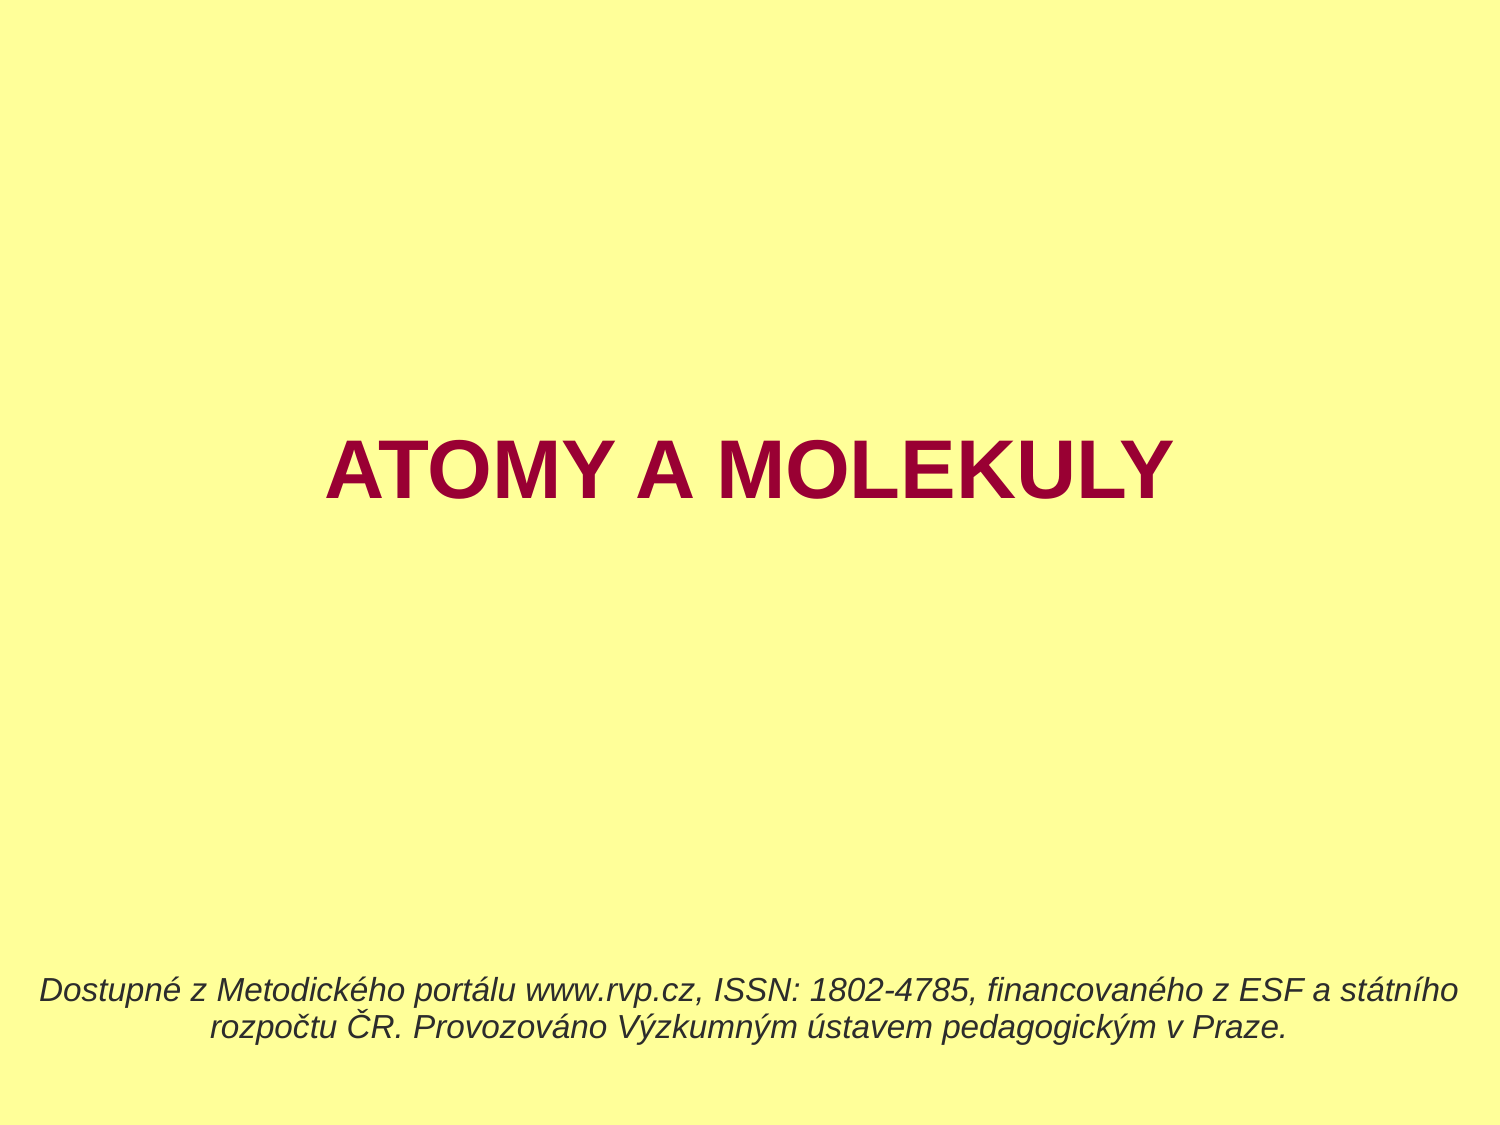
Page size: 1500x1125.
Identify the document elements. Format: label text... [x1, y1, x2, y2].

title ATOMY A MOLEKULY [112, 349, 1388, 591]
text_box Dostupné z Metodického portálu www.rvp.cz, ISSN: 1802-4785, financovaného z ESF a státního rozpočtu ČR. Provozováno Výzkumným ústavem pedagogickým v Praze. [0, 964, 1500, 1054]
